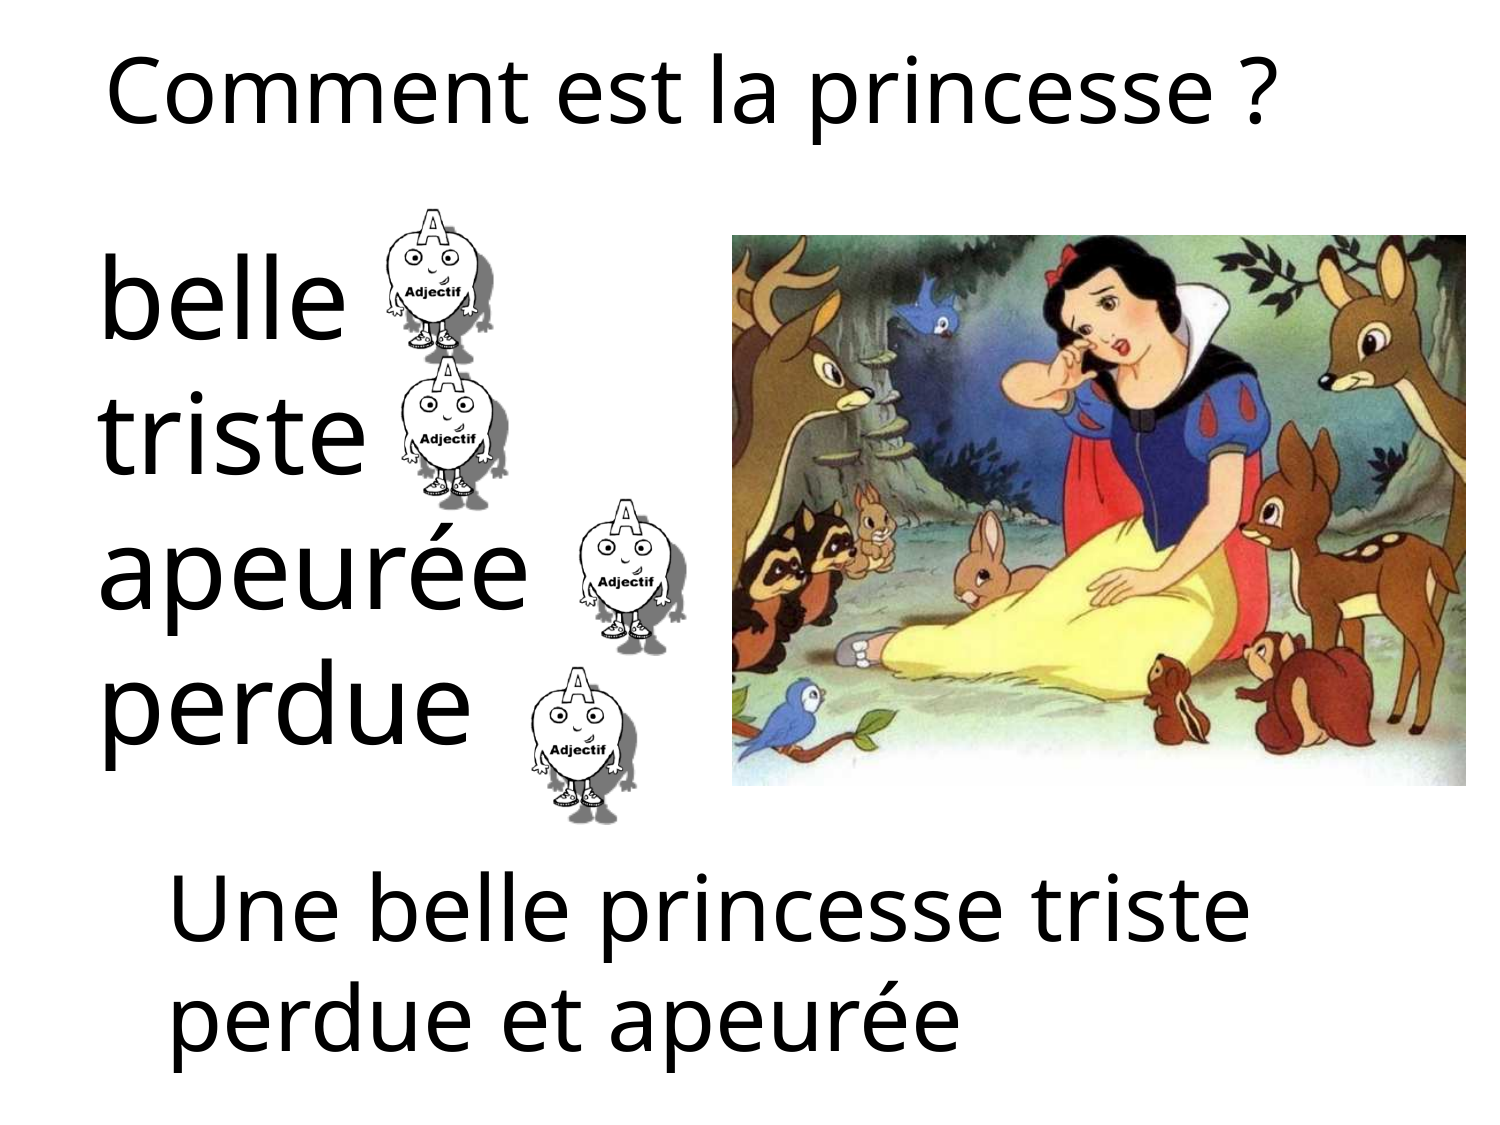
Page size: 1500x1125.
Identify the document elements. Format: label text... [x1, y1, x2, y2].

text_box belle triste apeurée perdue [81, 220, 548, 910]
text_box Une belle princesse triste perdue et apeurée [151, 843, 1270, 1078]
picture [732, 235, 1466, 786]
text_box Comment est la princesse ? [90, 24, 1295, 149]
picture [376, 207, 487, 350]
picture [521, 666, 632, 808]
picture [391, 354, 502, 497]
picture [569, 497, 680, 640]
